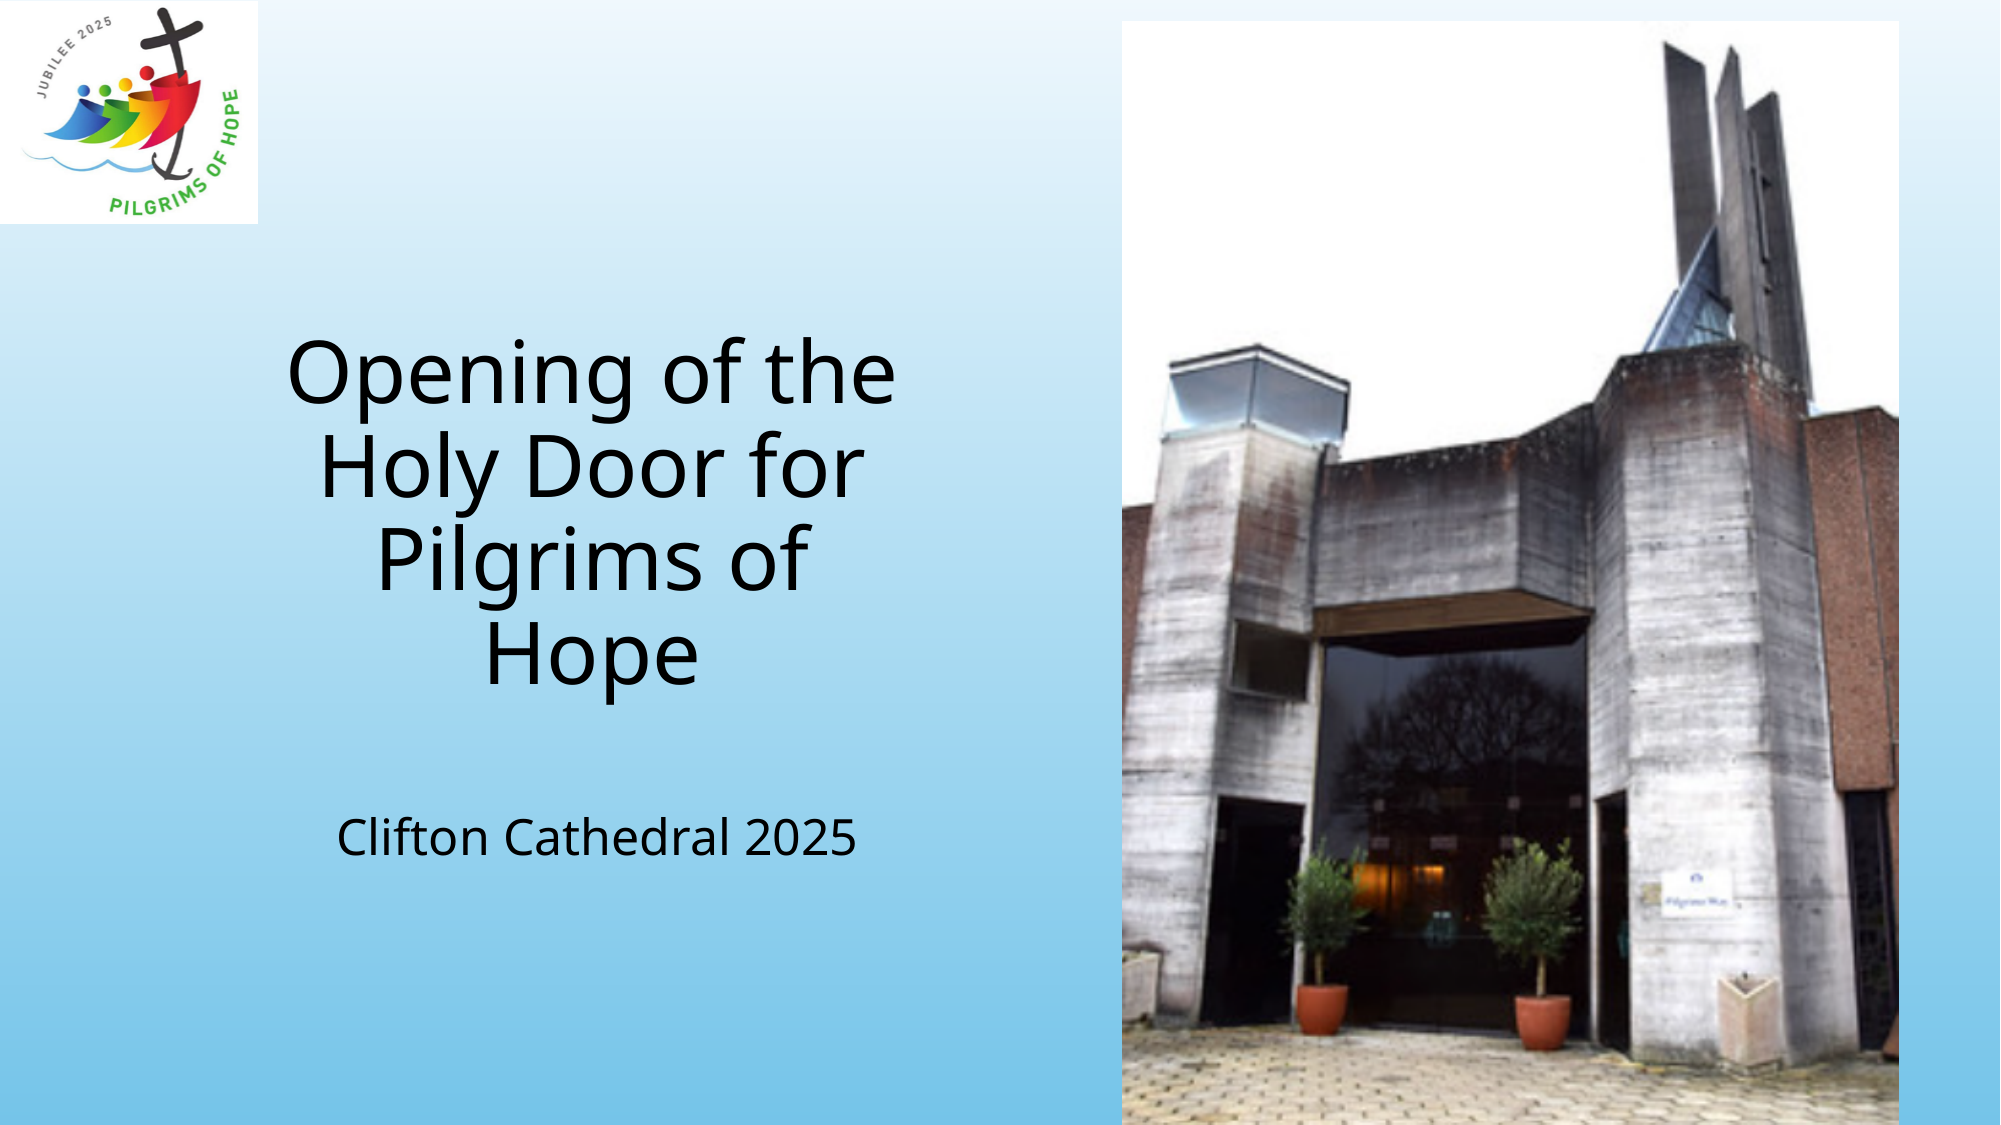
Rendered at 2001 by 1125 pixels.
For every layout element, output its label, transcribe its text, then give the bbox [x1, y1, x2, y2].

title Opening of the Holy Door for Pilgrims of Hope [244, 318, 940, 711]
subtitle Clifton Cathedral 2025 [249, 805, 945, 1077]
picture [1122, 21, 1899, 1125]
picture [0, 1, 258, 224]
